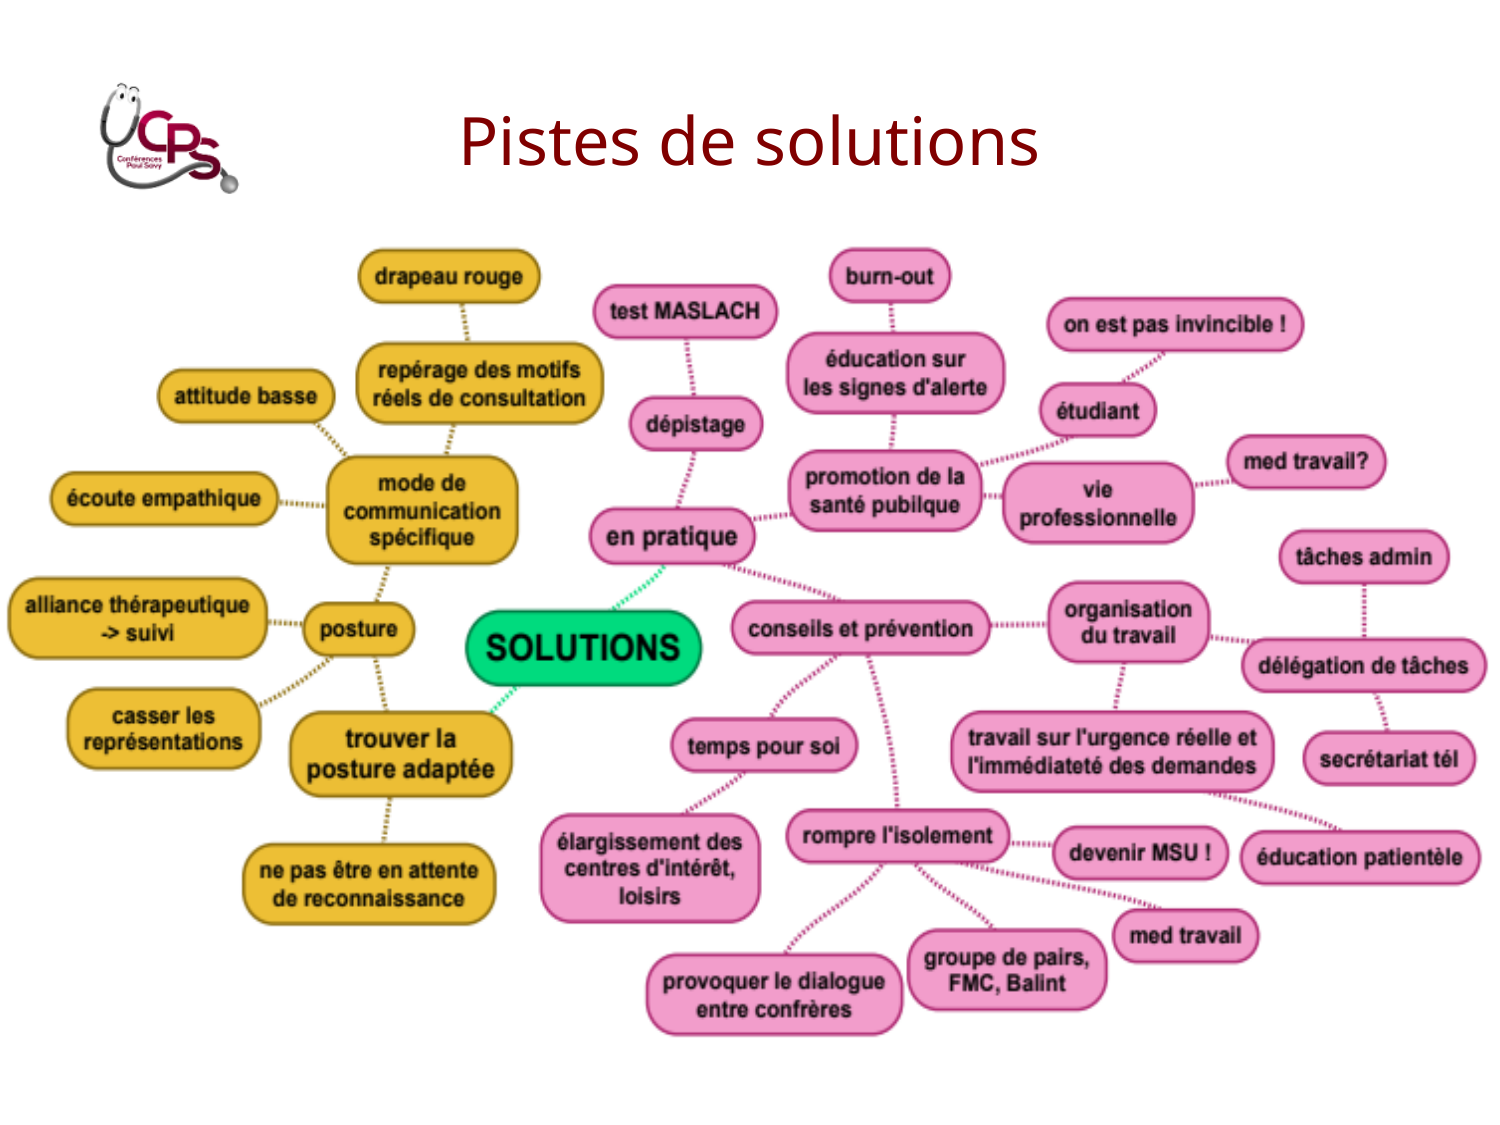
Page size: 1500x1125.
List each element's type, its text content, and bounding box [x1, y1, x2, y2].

title Pistes de solutions [263, 45, 1426, 208]
picture [0, 44, 1500, 1052]
